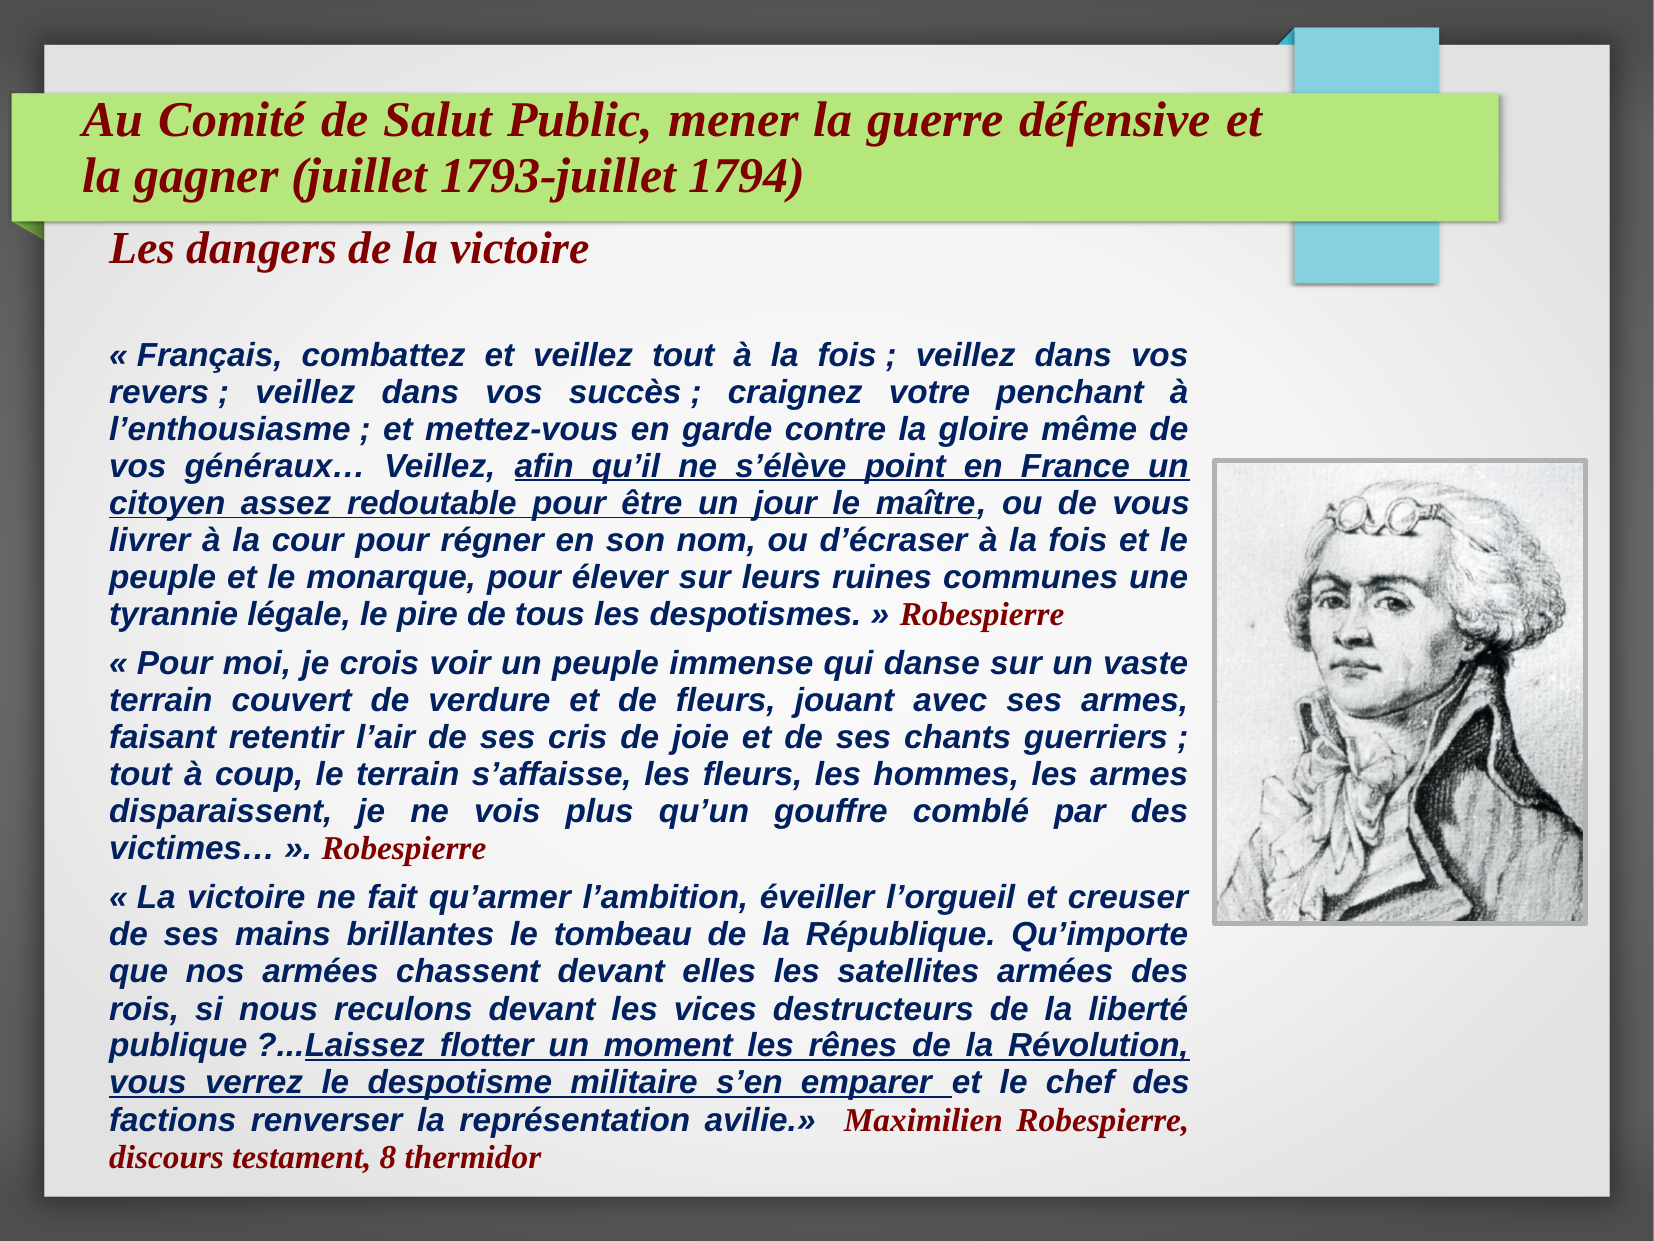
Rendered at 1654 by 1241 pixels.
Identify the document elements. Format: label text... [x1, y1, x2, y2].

title Au Comité de Salut Public, mener la guerre défensive et la gagner (juillet 1793-juillet 1794) [82, 88, 1264, 207]
text_box Les dangers de la victoire « Français, combattez et veillez tout à la fois ; veillez dans vos revers ; veillez dans vos succès ; craignez votre penchant à l’enthousiasme ; et mettez-vous en garde contre la gloire même de vos généraux… Veillez, afin qu’il ne s’élève point en France un citoyen assez redoutable pour être un jour le maître, ou de vous livrer à la cour pour régner en son nom, ou d’écraser à la fois et le peuple et le monarque, pour élever sur leurs ruines communes une tyrannie légale, le pire de tous les despotismes. » Robespierre « Pour moi, je crois voir un peuple immense qui danse sur un vaste terrain couvert de verdure et de fleurs, jouant avec ses armes, faisant retentir l’air de ses cris de joie et de ses chants guerriers ; tout à coup, le terrain s’affaisse, les fleurs, les hommes, les armes disparaissent, je ne vois plus qu’un gouffre comblé par des victimes… ». Robespierre « La victoire ne fait qu’armer l’ambition, éveiller l’orgueil et creuser de ses mains brillantes le tombeau de la République. Qu’importe que nos armées chassent devant elles les satellites armées des rois, si nous reculons devant les vices destructeurs de la liberté publique ?...Laissez flotter un moment les rênes de la Révolution, vous verrez le despotisme militaire s’en emparer et le chef des factions renverser la représentation avilie.» Maximilien Robespierre, discours testament, 8 thermidor [94, 213, 1205, 1186]
picture [0, 0, 1654, 1241]
